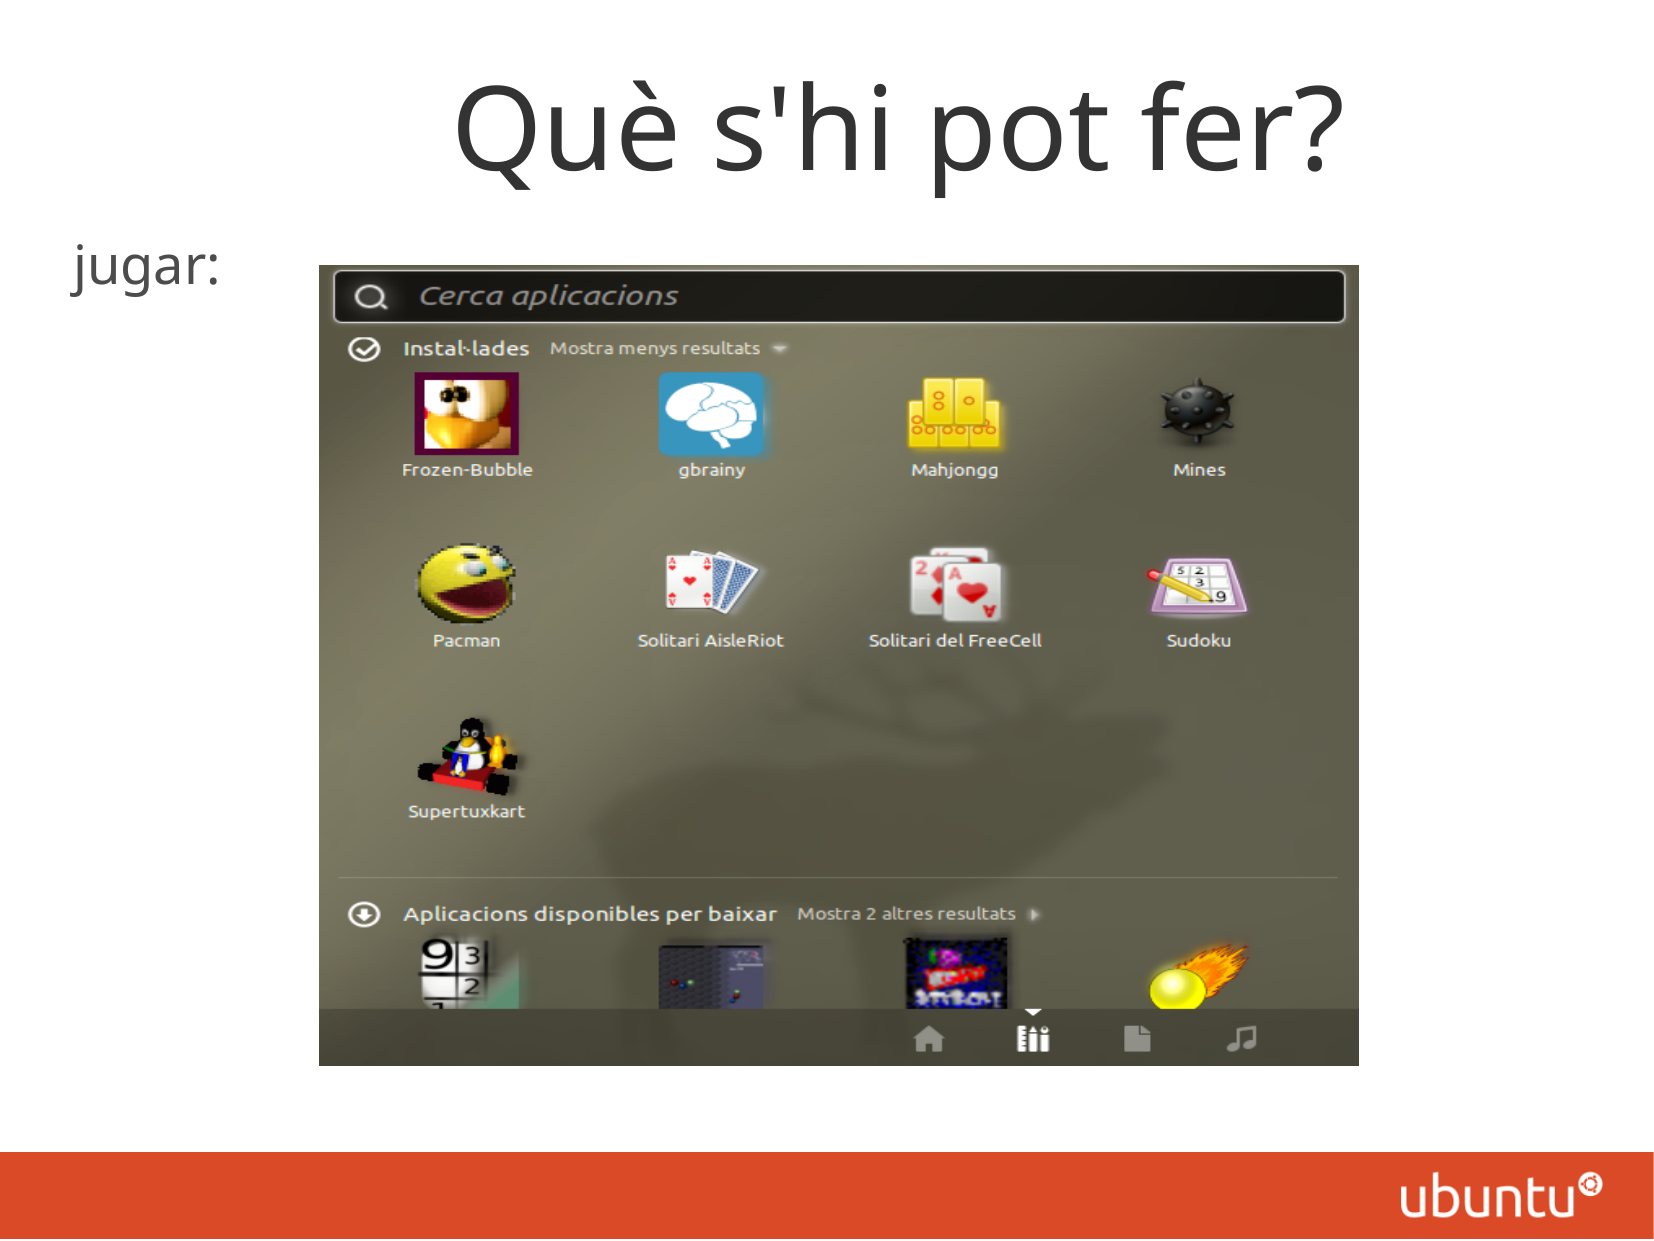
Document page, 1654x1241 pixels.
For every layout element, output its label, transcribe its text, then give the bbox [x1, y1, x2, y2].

text_box jugar: [59, 226, 1625, 1063]
picture [0, 1152, 1654, 1239]
picture [319, 265, 1359, 1066]
title Què s'hi pot fer? [55, 29, 1595, 237]
